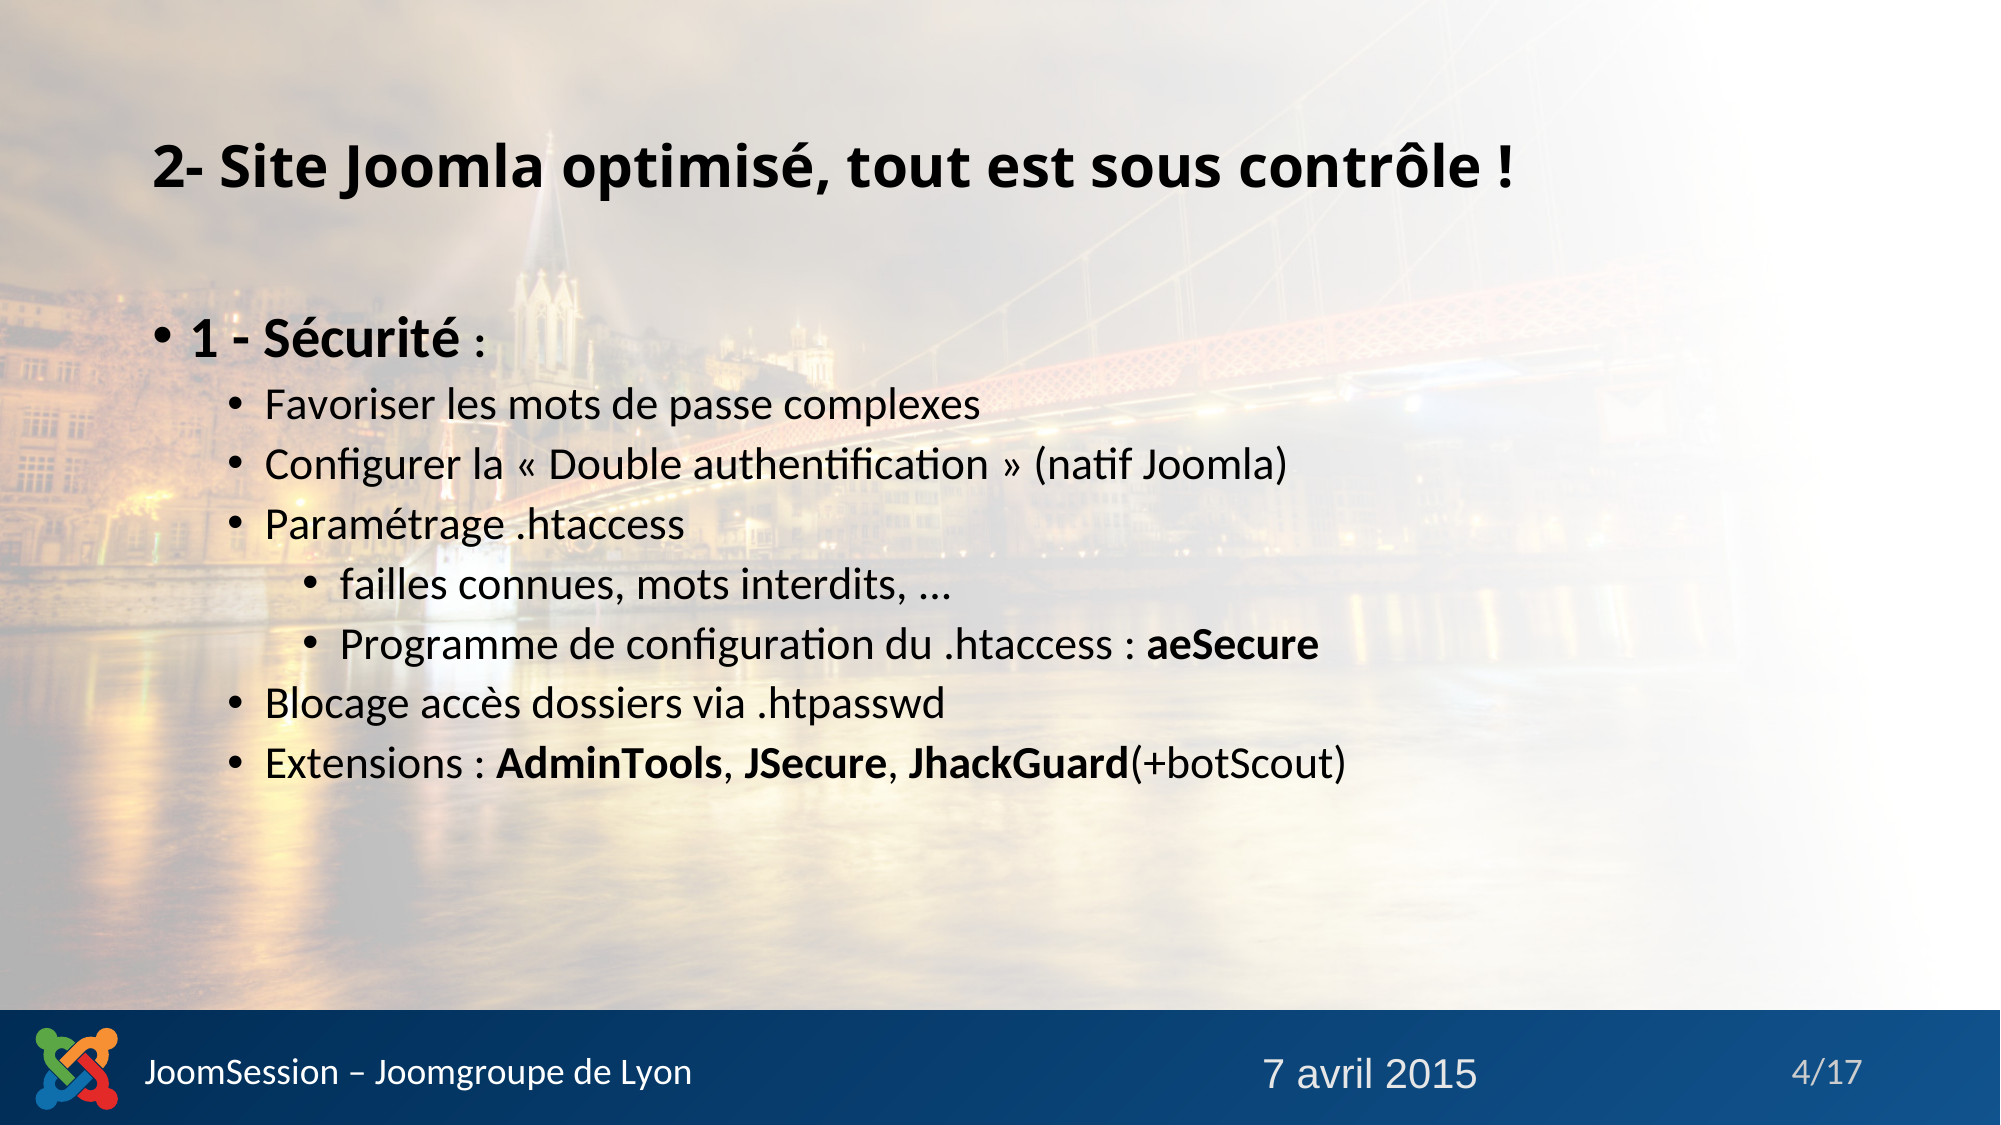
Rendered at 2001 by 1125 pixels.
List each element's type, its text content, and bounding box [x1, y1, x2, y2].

list 1 - Sécurité : Favoriser les mots de passe complexes Configurer la « Double authentification » (natif Joomla) Paramétrage .htaccess failles connues, mots interdits, ... Programme de configuration du .htaccess : aeSecure Blocage accès dossiers via .htpasswd Extensions : AdminTools, JSecure, JhackGuard(+botScout) [137, 299, 1863, 952]
picture [0, 0, 2001, 1125]
title 2- Site Joomla optimisé, tout est sous contrôle ! [137, 59, 1863, 278]
